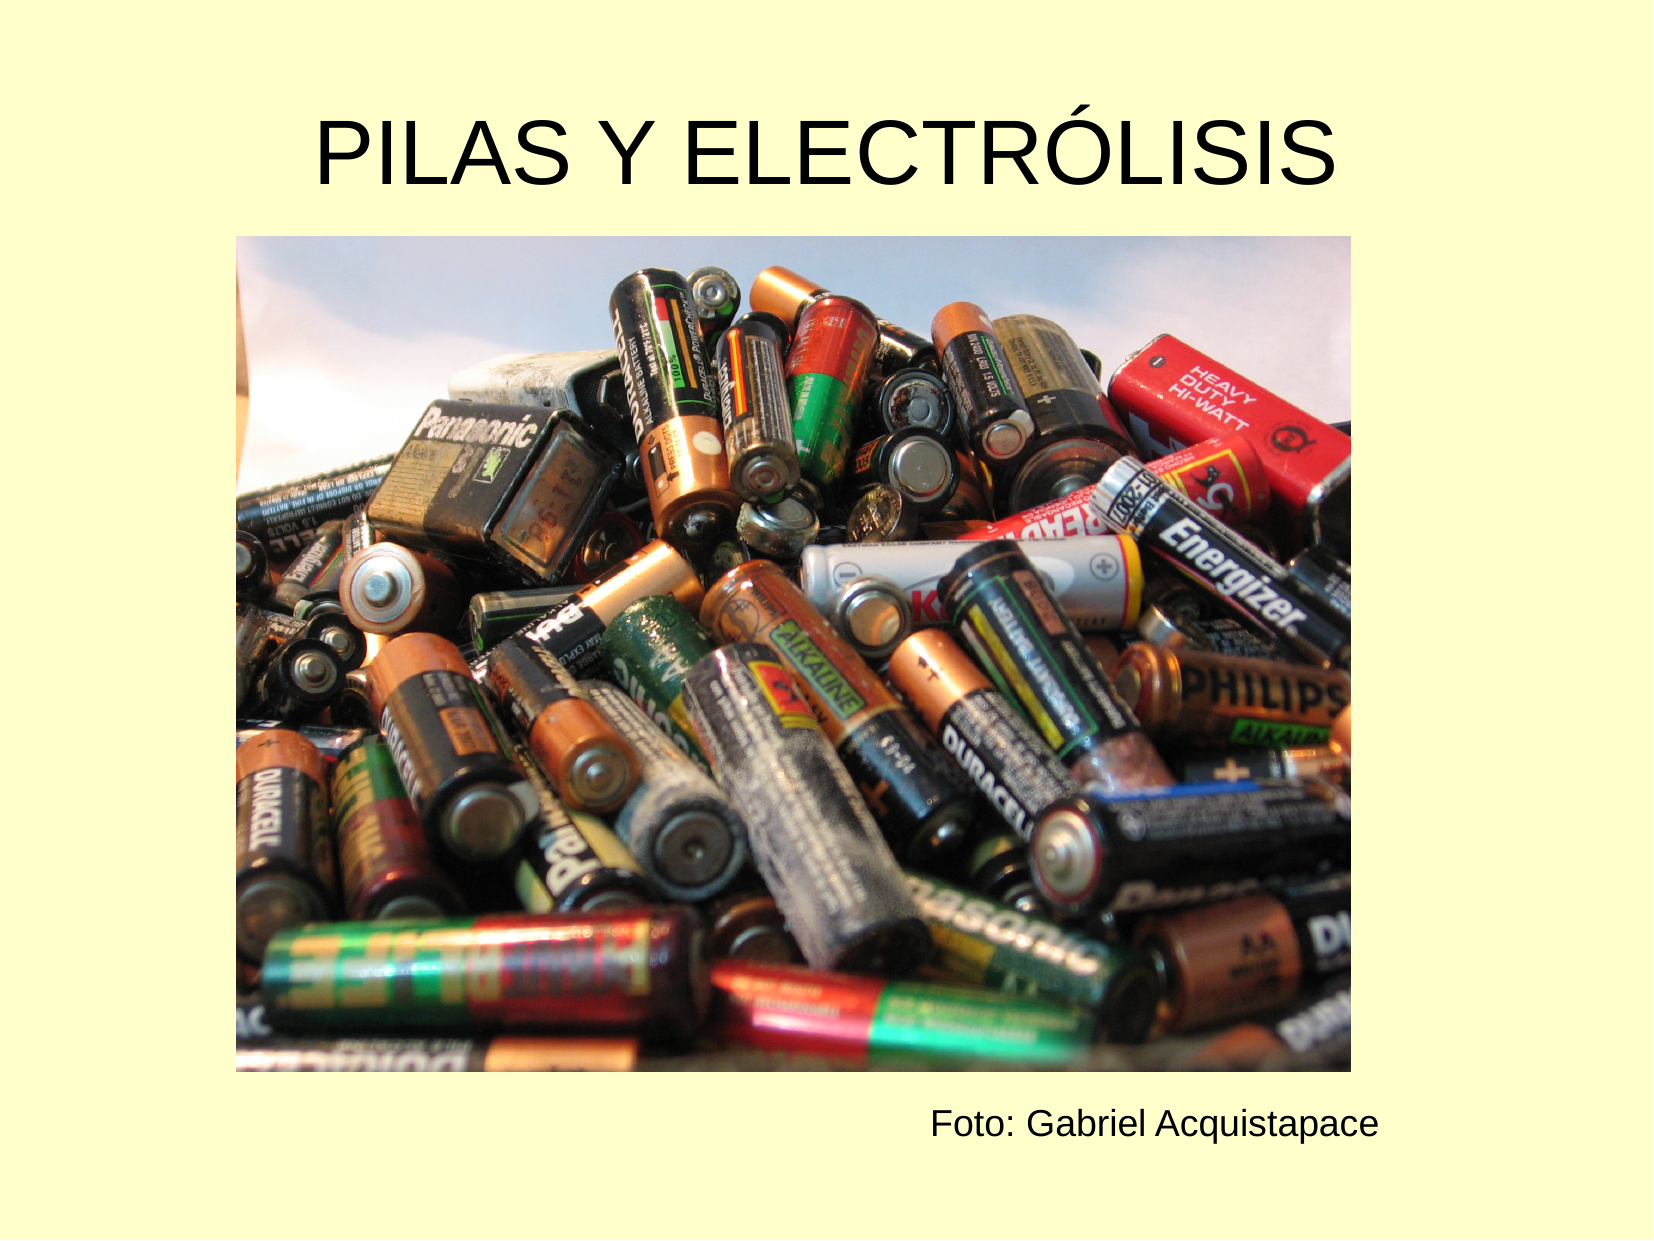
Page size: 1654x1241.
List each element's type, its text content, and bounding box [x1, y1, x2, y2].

text_box Foto: Gabriel Acquistapace [915, 1094, 1395, 1152]
title PILAS Y ELECTRÓLISIS [82, 49, 1571, 257]
picture [236, 236, 1351, 1072]
